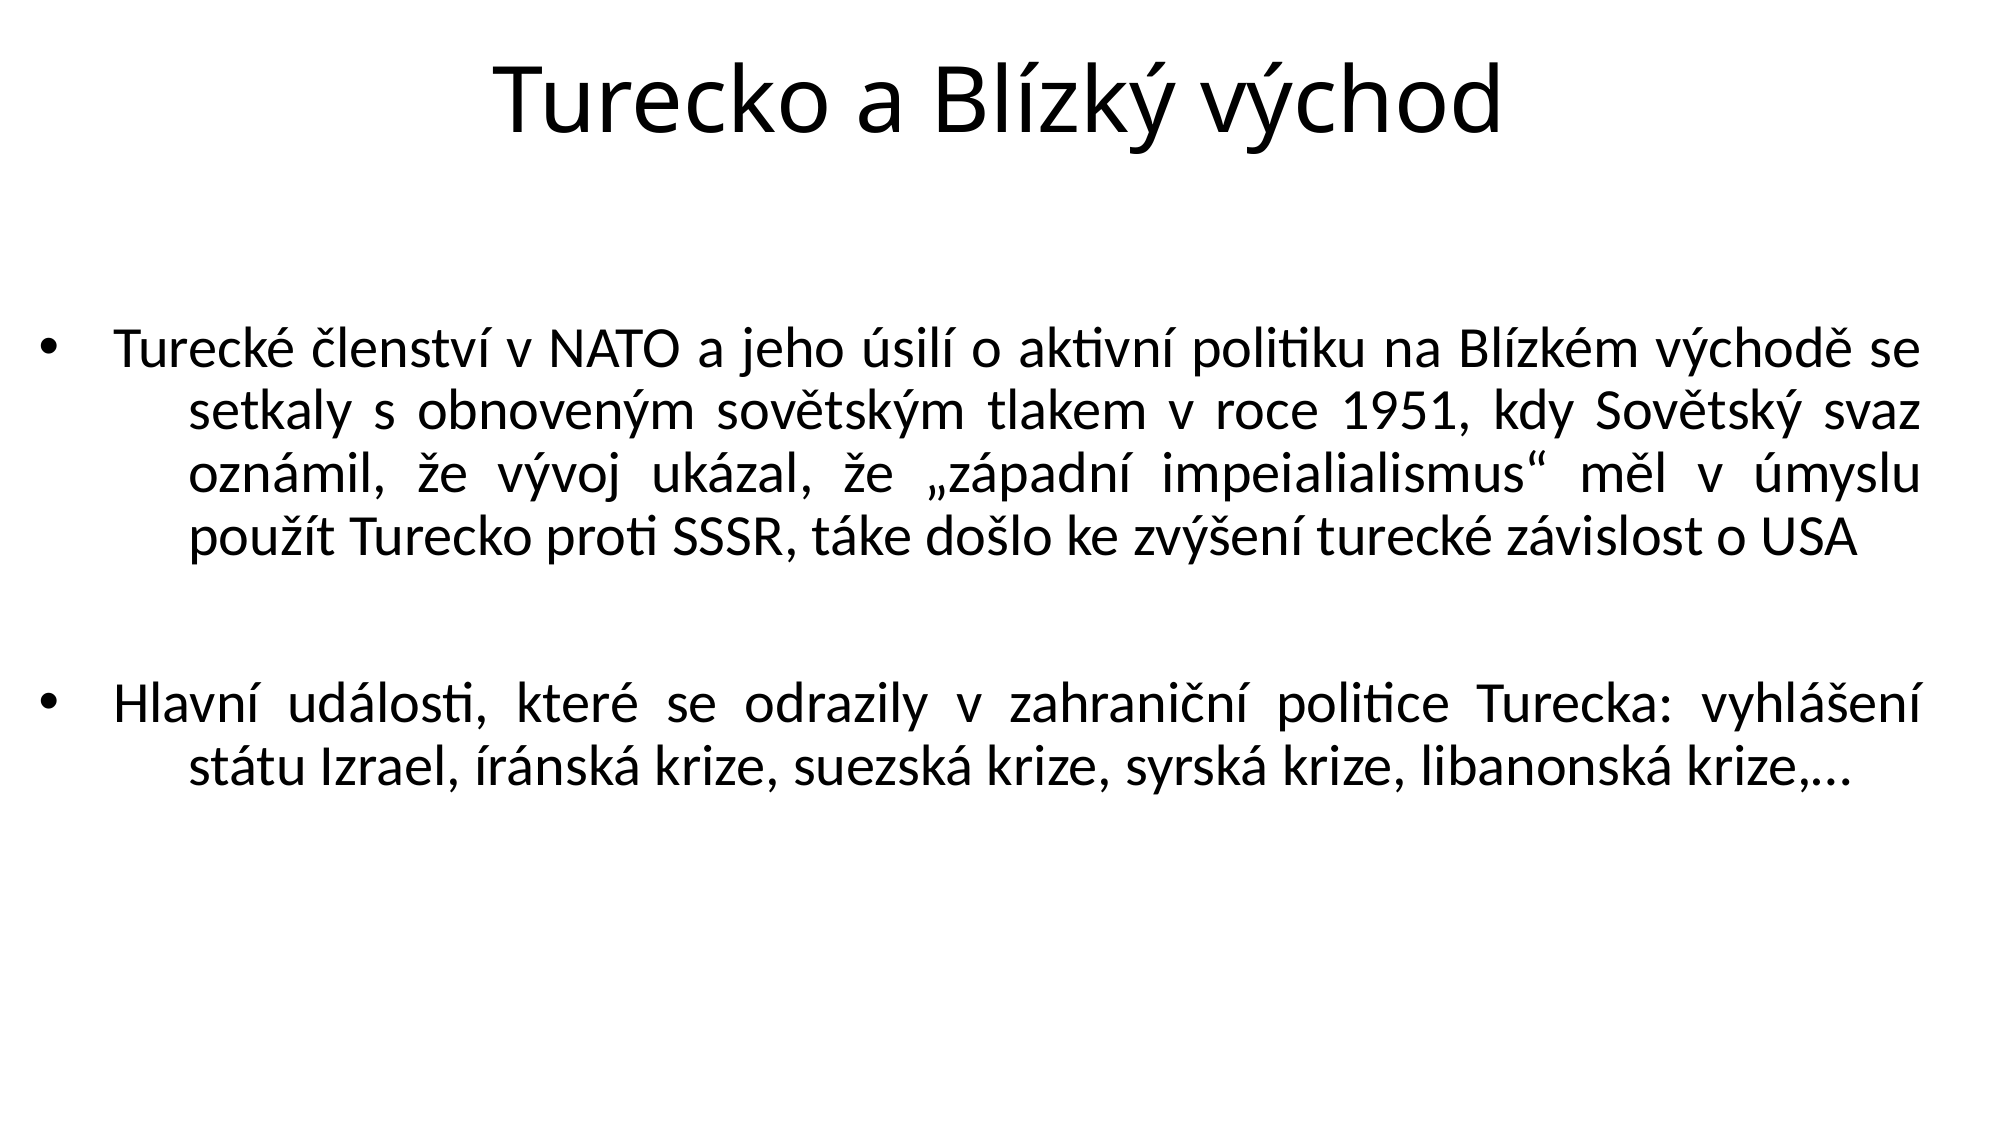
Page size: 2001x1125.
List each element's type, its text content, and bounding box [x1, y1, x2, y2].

title Turecko a Blízký východ [324, 45, 1675, 161]
list Turecké členství v NATO a jeho úsilí o aktivní politiku na Blízkém východě se setkaly s obnoveným sovětským tlakem v roce 1951, kdy Sovětský svaz oznámil, že vývoj ukázal, že „západní impeialialismus“ měl v úmyslu použít Turecko proti SSSR, táke došlo ke zvýšení turecké závislost o USA Hlavní události, které se odrazily v zahraniční politice Turecka: vyhlášení státu Izrael, íránská krize, suezská krize, syrská krize, libanonská krize,… [23, 309, 1938, 1005]
